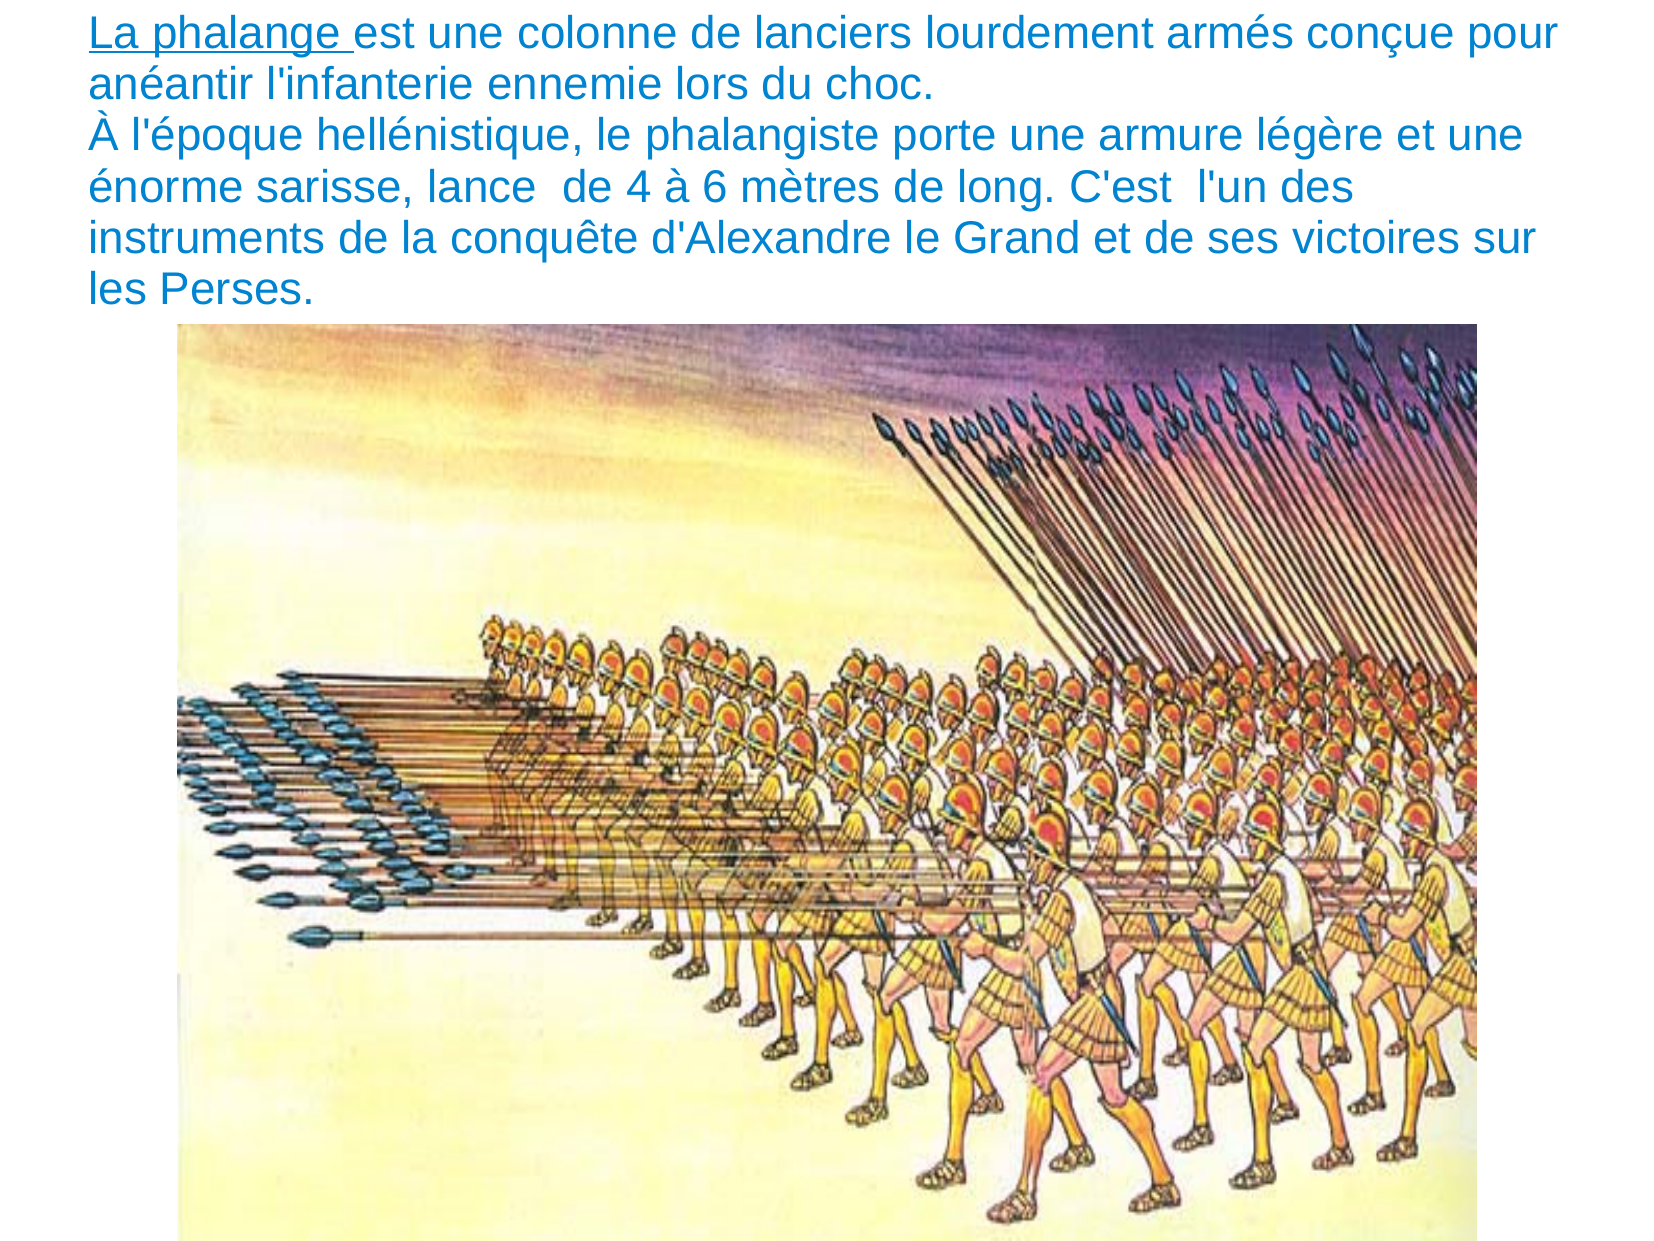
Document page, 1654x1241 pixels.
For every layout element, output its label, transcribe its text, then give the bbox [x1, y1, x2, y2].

picture [177, 324, 1477, 1241]
title La phalange est une colonne de lanciers lourdement armés conçue pour anéantir l'infanterie ennemie lors du choc. À l'époque hellénistique, le phalangiste porte une armure légère et une énorme sarisse, lance de 4 à 6 mètres de long. C'est l'un des instruments de la conquête d'Alexandre le Grand et de ses victoires sur les Perses. [88, 7, 1577, 314]
